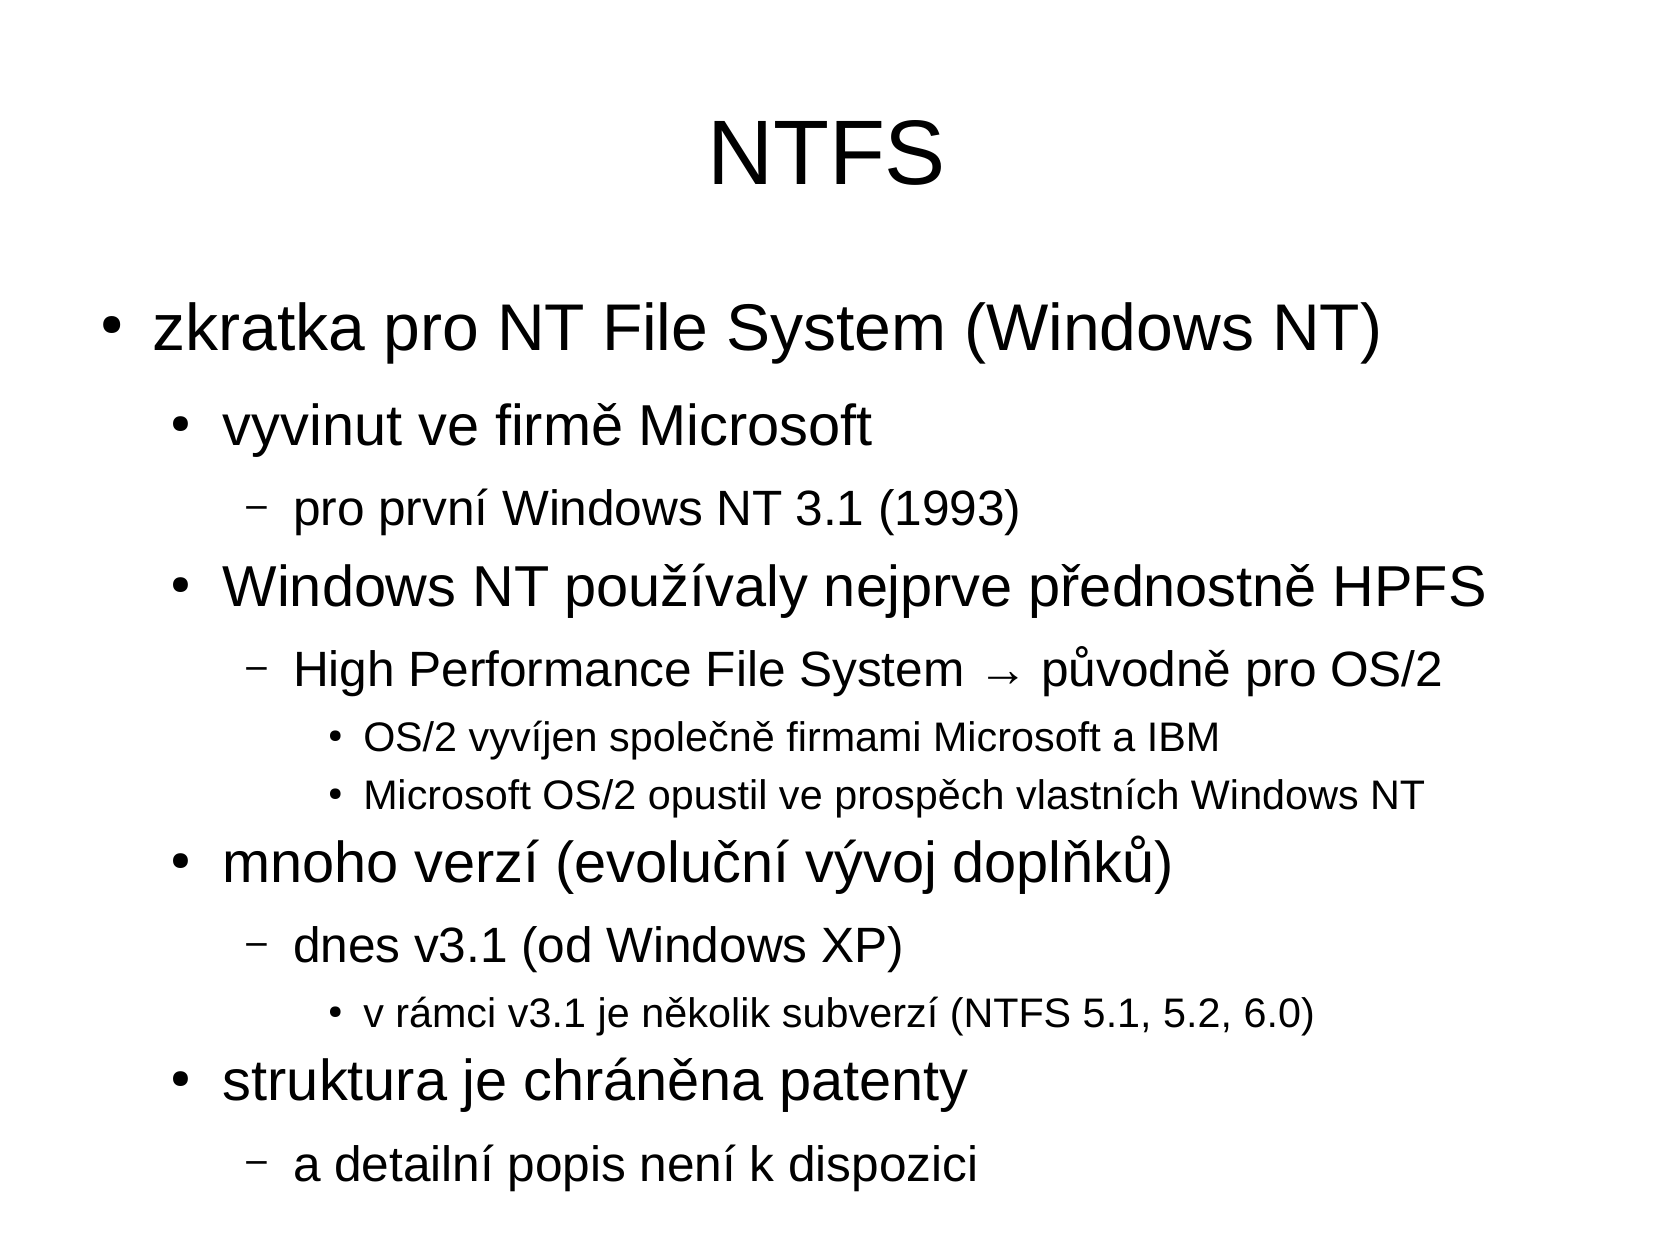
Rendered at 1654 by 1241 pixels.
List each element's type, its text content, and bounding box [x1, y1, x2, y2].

list zkratka pro NT File System (Windows NT) vyvinut ve firmě Microsoft pro první Windows NT 3.1 (1993) Windows NT používaly nejprve přednostně HPFS High Performance File System → původně pro OS/2 OS/2 vyvíjen společně firmami Microsoft a IBM Microsoft OS/2 opustil ve prospěch vlastních Windows NT mnoho verzí (evoluční vývoj doplňků) dnes v3.1 (od Windows XP) v rámci v3.1 je několik subverzí (NTFS 5.1, 5.2, 6.0) struktura je chráněna patenty a detailní popis není k dispozici [82, 290, 1571, 1193]
title NTFS [82, 49, 1571, 257]
